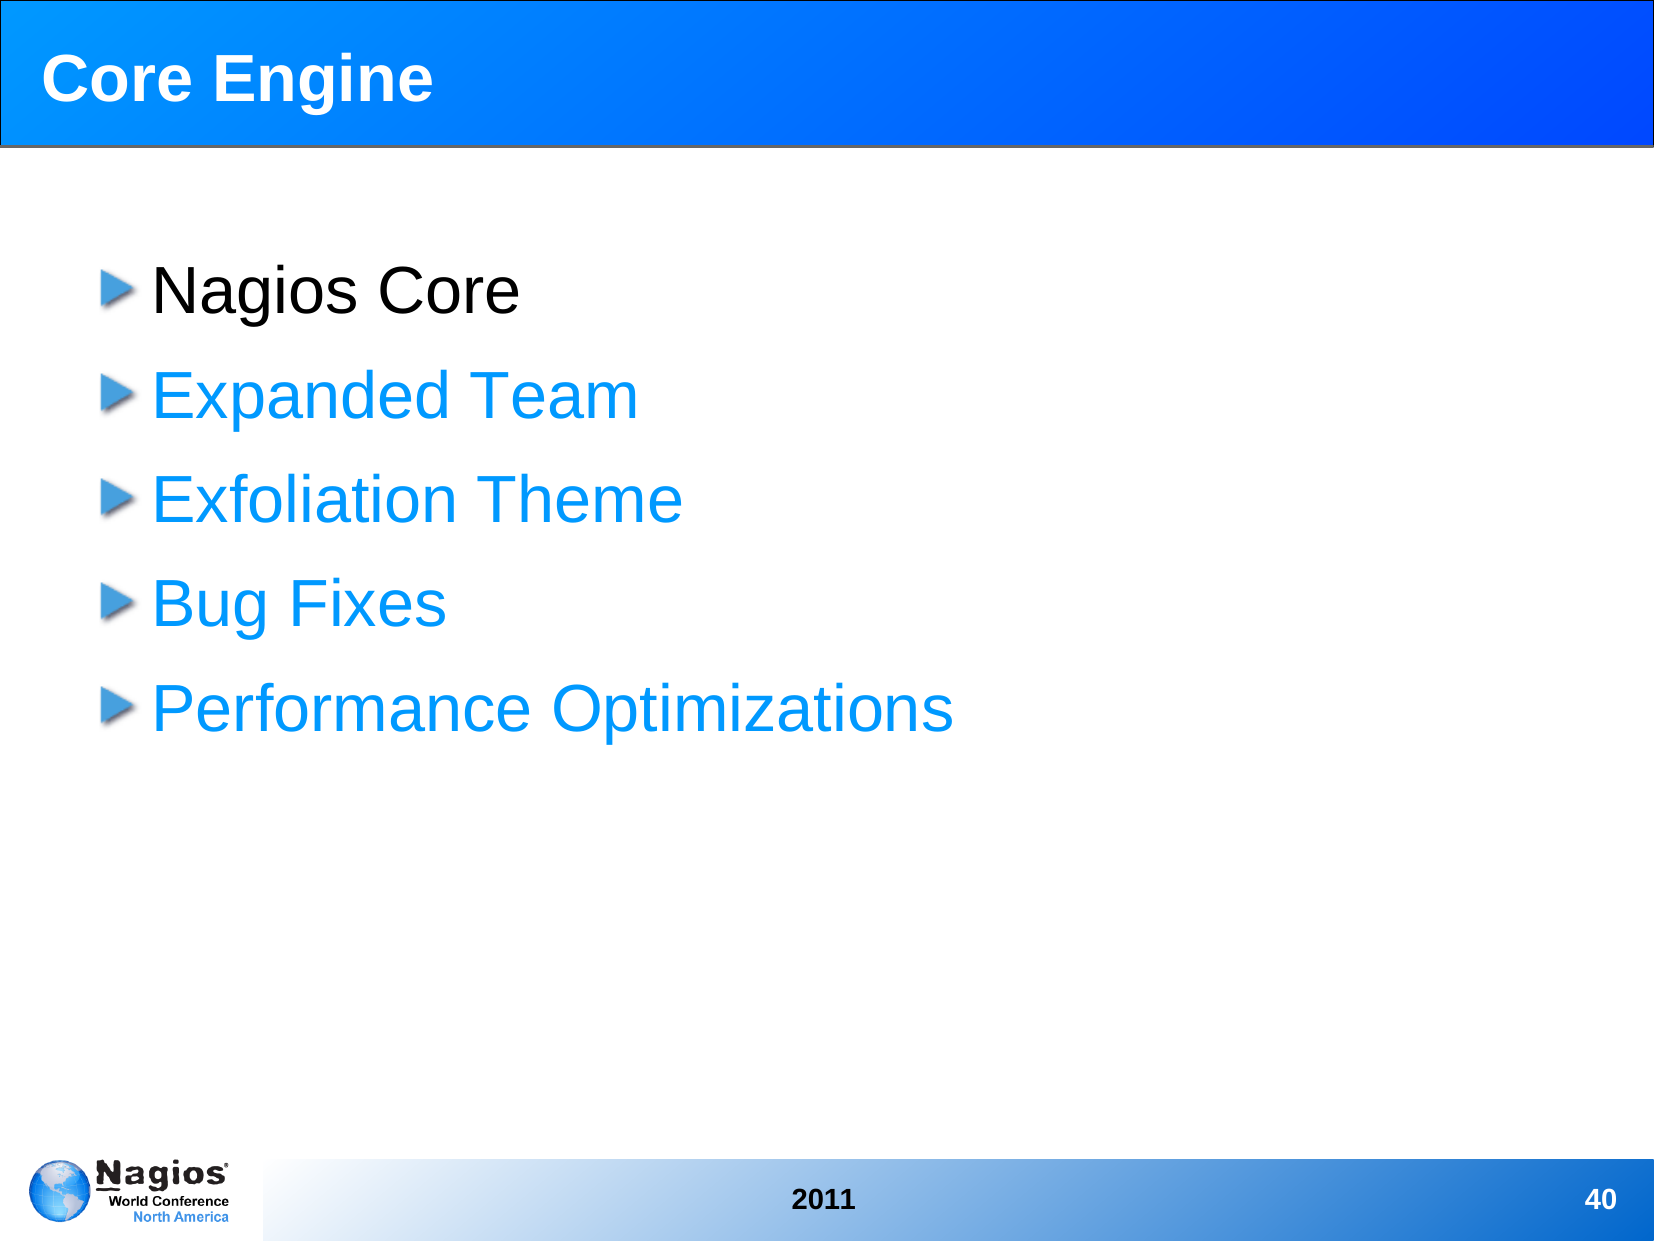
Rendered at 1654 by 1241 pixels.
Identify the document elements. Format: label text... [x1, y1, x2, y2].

list Nagios Core Expanded Team Exfoliation Theme Bug Fixes Performance Optimizations [80, 253, 1569, 1058]
title Core Engine [41, 36, 1248, 120]
picture [29, 1159, 229, 1235]
